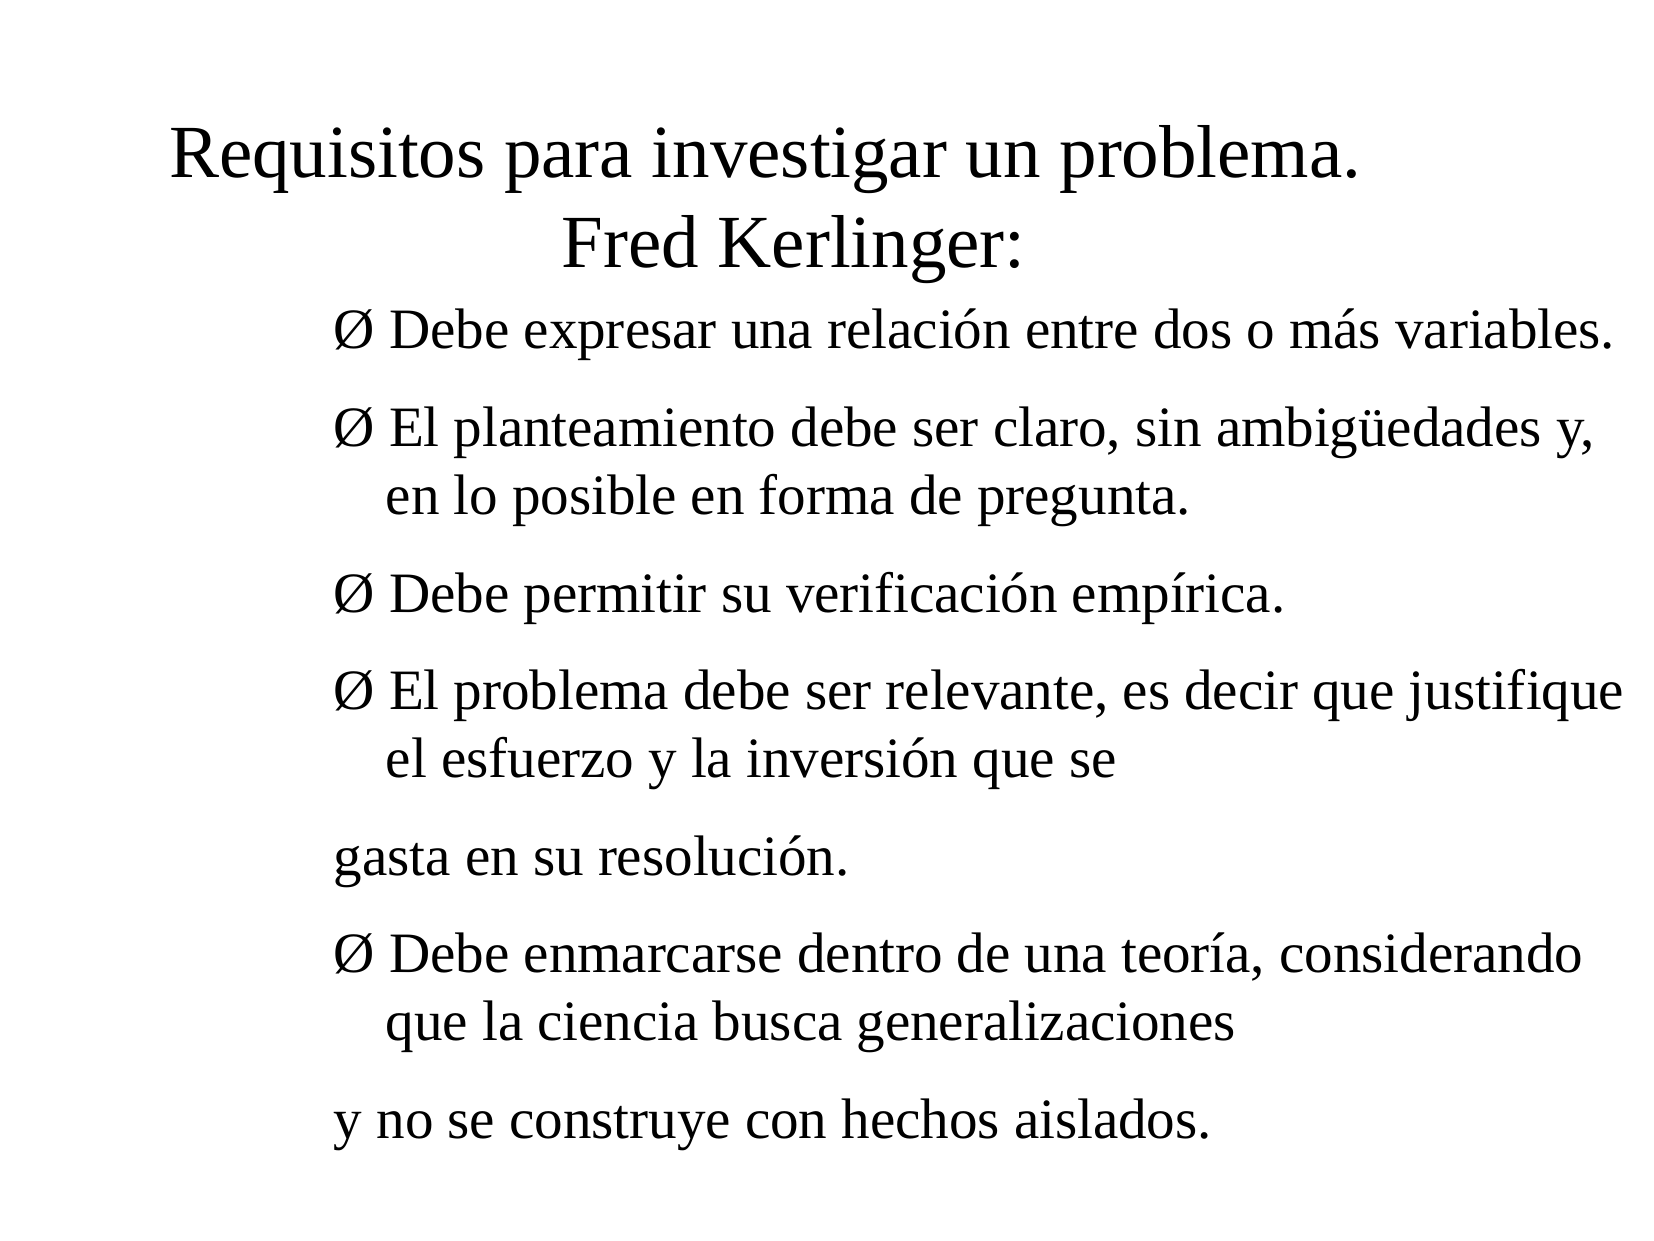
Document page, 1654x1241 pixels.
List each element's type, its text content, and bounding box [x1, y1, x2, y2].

title Requisitos para investigar un problema. Fred Kerlinger: [0, 88, 1489, 296]
list Ø Debe expresar una relación entre dos o más variables. Ø El planteamiento debe ser claro, sin ambigüedades y, en lo posible en forma de pregunta. Ø Debe permitir su verificación empírica. Ø El problema debe ser relevante, es decir que justifique el esfuerzo y la inversión que se gasta en su resolución. Ø Debe enmarcarse dentro de una teoría, considerando que la ciencia busca generalizaciones y no se construye con hechos aislados. [230, 283, 1654, 1211]
